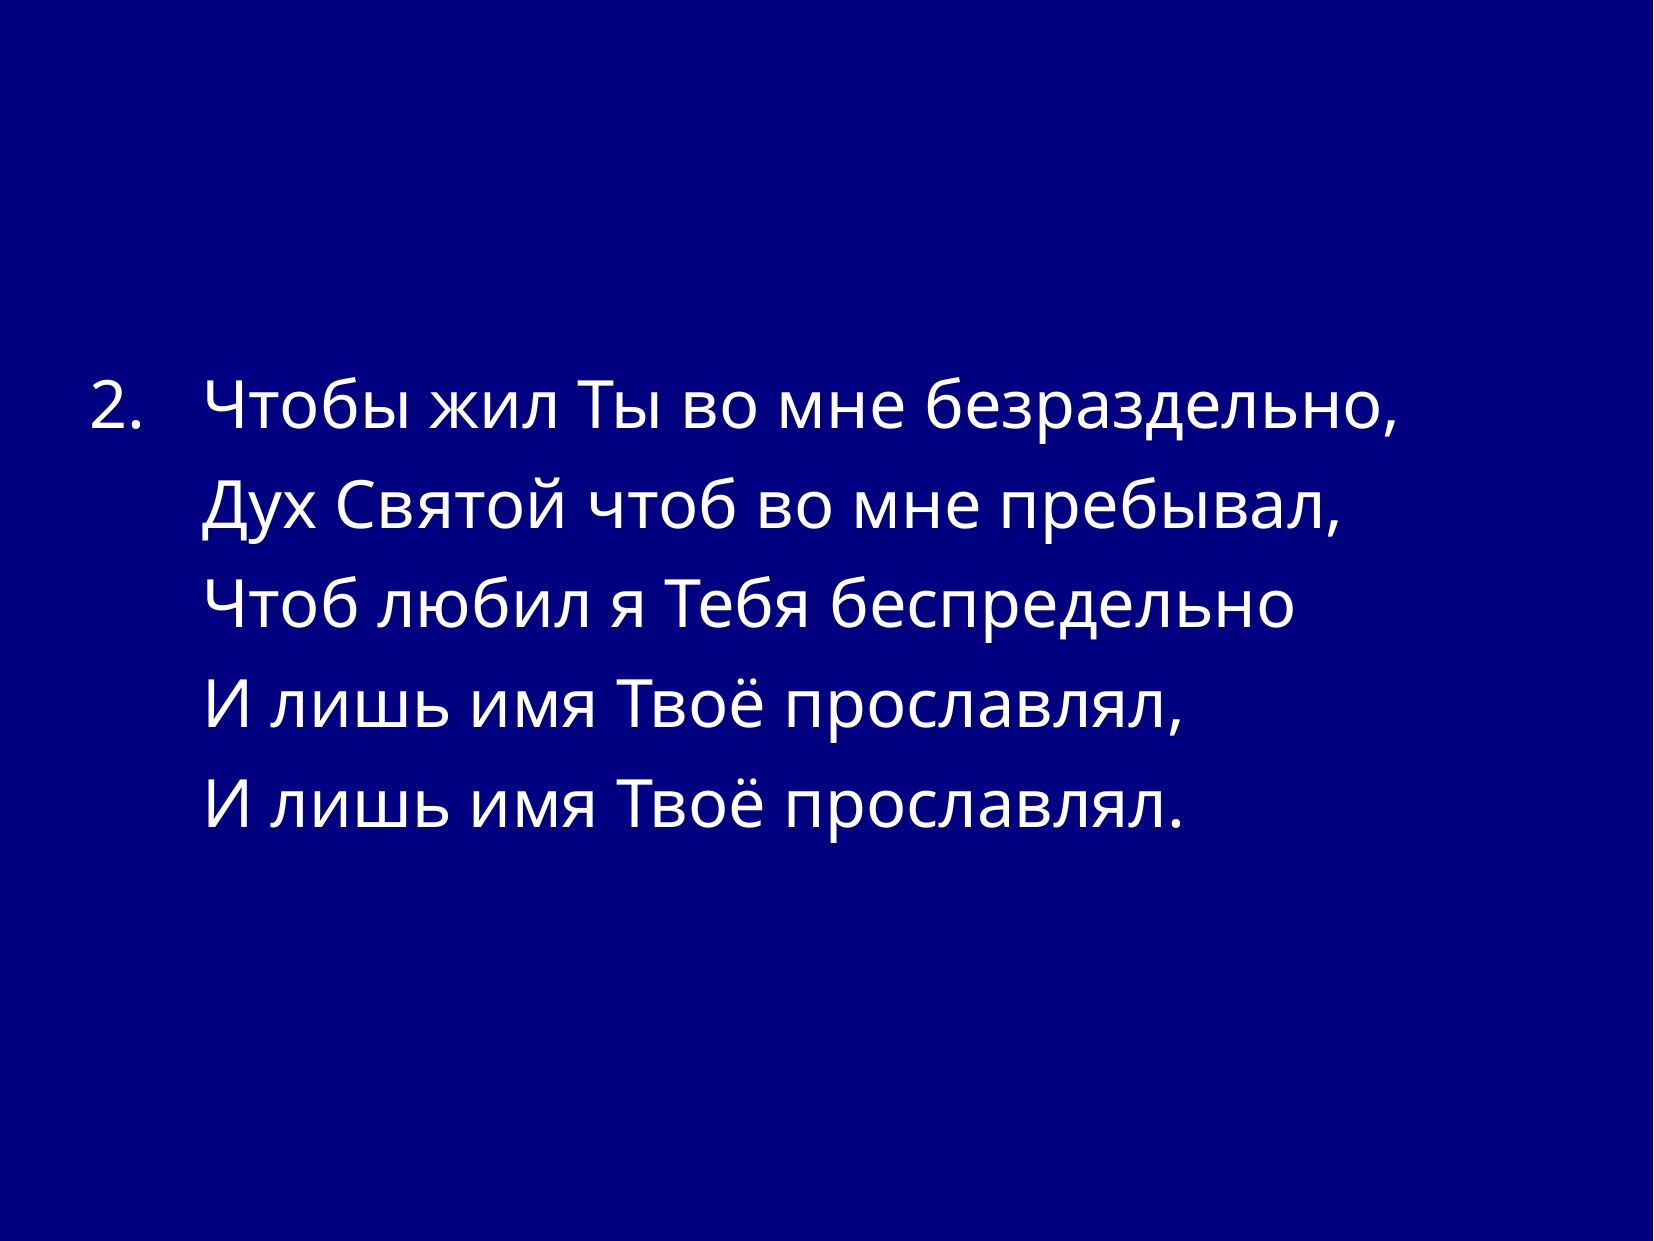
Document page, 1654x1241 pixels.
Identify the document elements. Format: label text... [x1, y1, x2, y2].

text_box 2. Чтобы жил Ты во мне безраздельно, Дух Святой чтоб во мне пребывал, Чтоб любил я Тебя беспредельно И лишь имя Твоё прославлял, И лишь имя Твоё прославлял. [75, 150, 1576, 1163]
